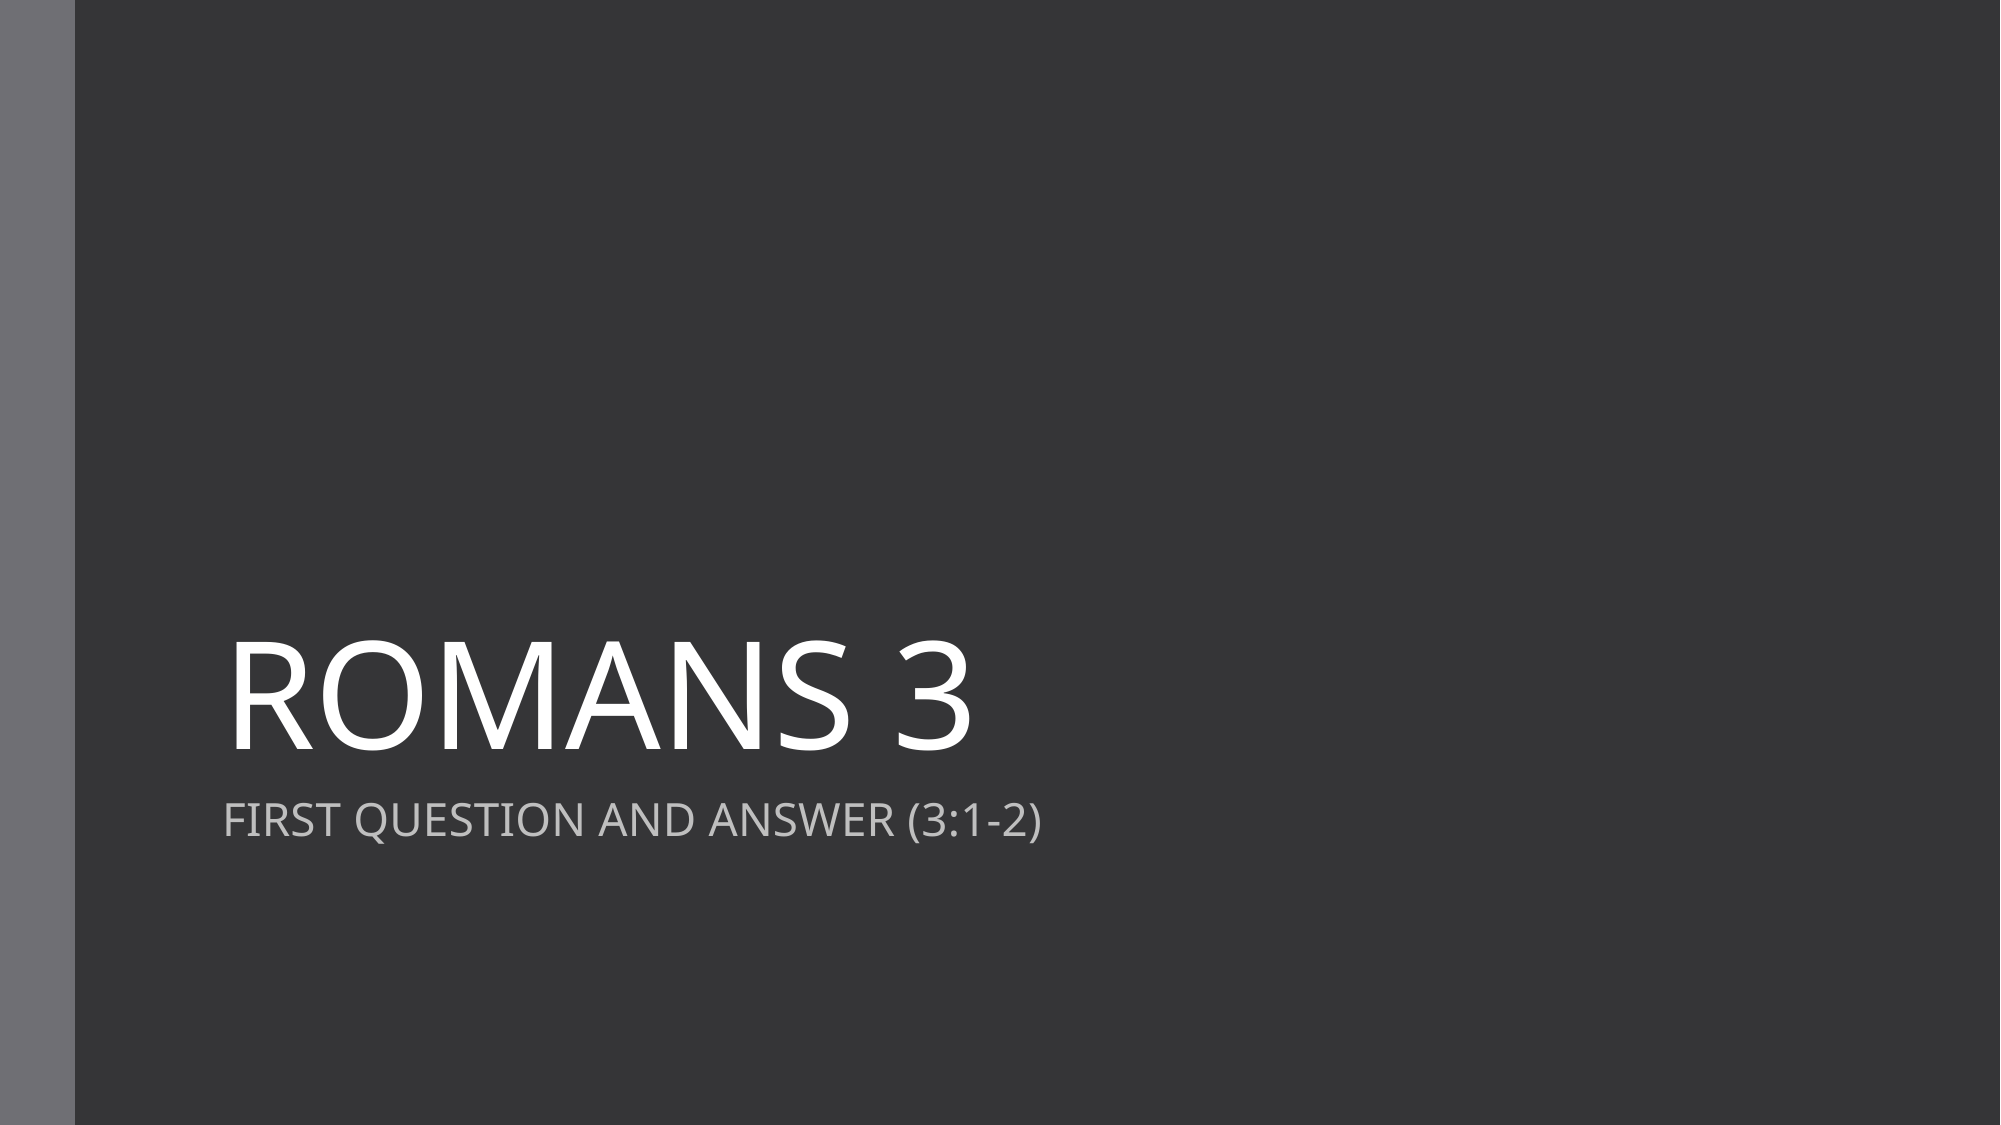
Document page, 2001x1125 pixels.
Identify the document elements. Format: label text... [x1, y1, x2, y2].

subtitle FIRST QUESTION AND ANSWER (3:1-2) [206, 787, 1752, 1066]
title ROMANS 3 [206, 124, 1752, 787]
